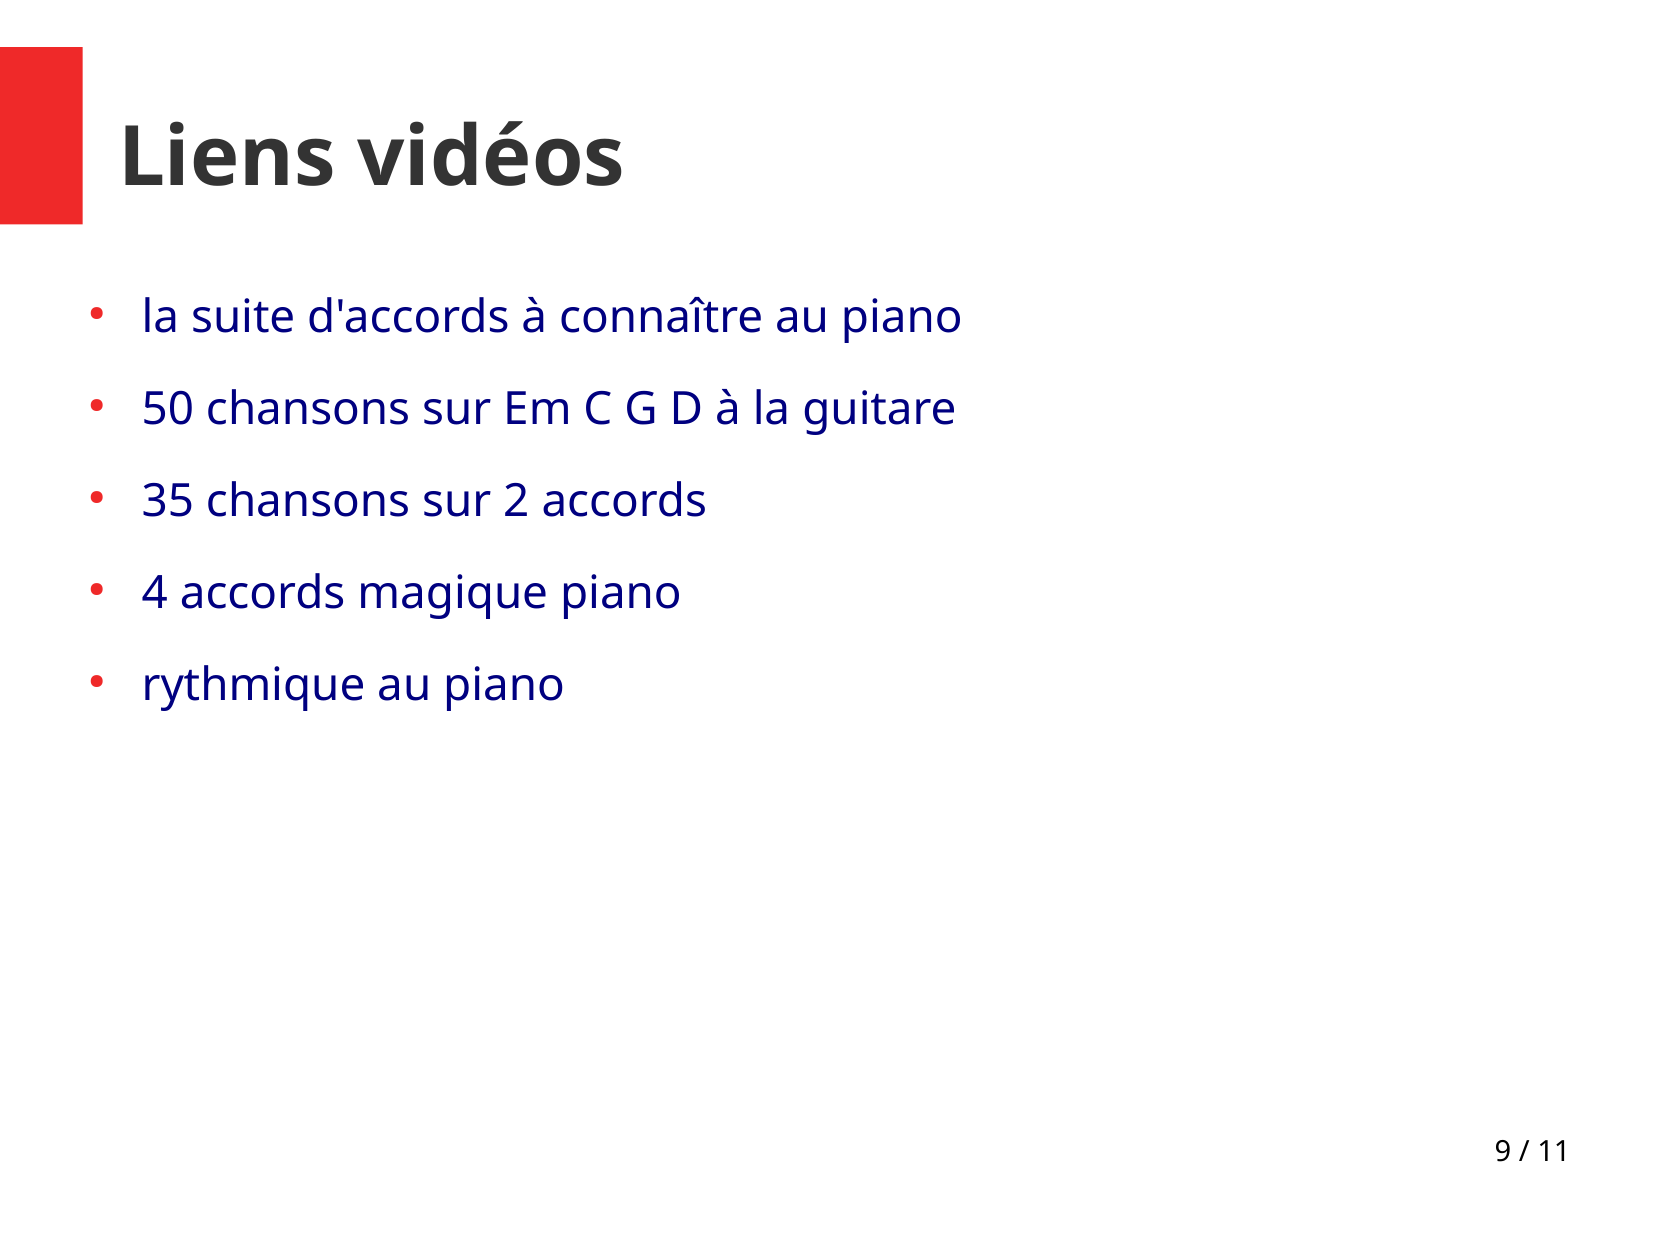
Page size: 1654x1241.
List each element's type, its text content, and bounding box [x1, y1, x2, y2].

list la suite d'accords à connaître au piano 50 chansons sur Em C G D à la guitare 35 chansons sur 2 accords 4 accords magique piano rythmique au piano [70, 283, 1595, 1123]
title Liens vidéos [118, 49, 1571, 257]
